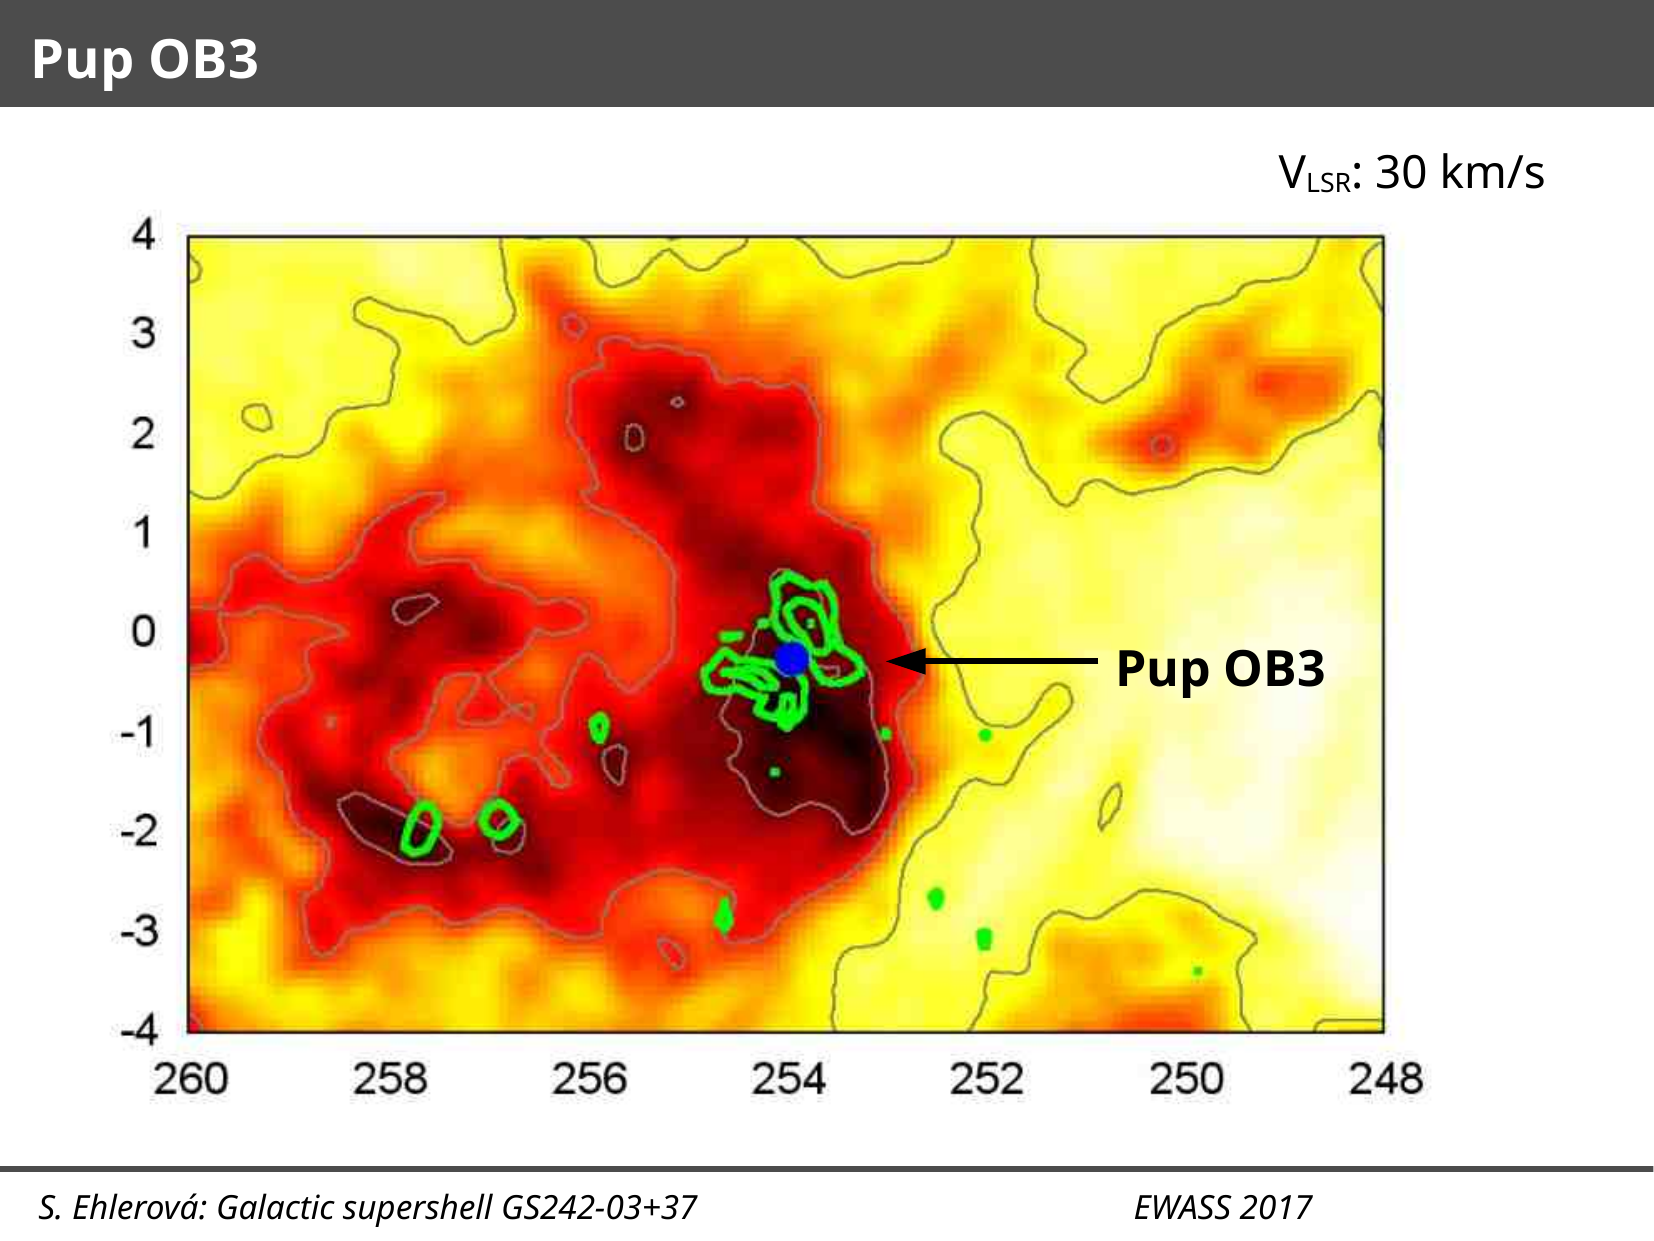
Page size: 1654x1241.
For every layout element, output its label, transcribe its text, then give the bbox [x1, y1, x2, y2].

text_box S. Ehlerová: Galactic supershell GS242-03+37 EWASS 2017 [23, 1176, 1643, 1232]
picture [70, 170, 1465, 1146]
text_box Pup OB3 [15, 13, 307, 95]
text_box Pup OB3 [1100, 625, 1371, 702]
text_box [0, 0, 1654, 107]
text_box VLSR: 30 km/s [1263, 132, 1628, 225]
